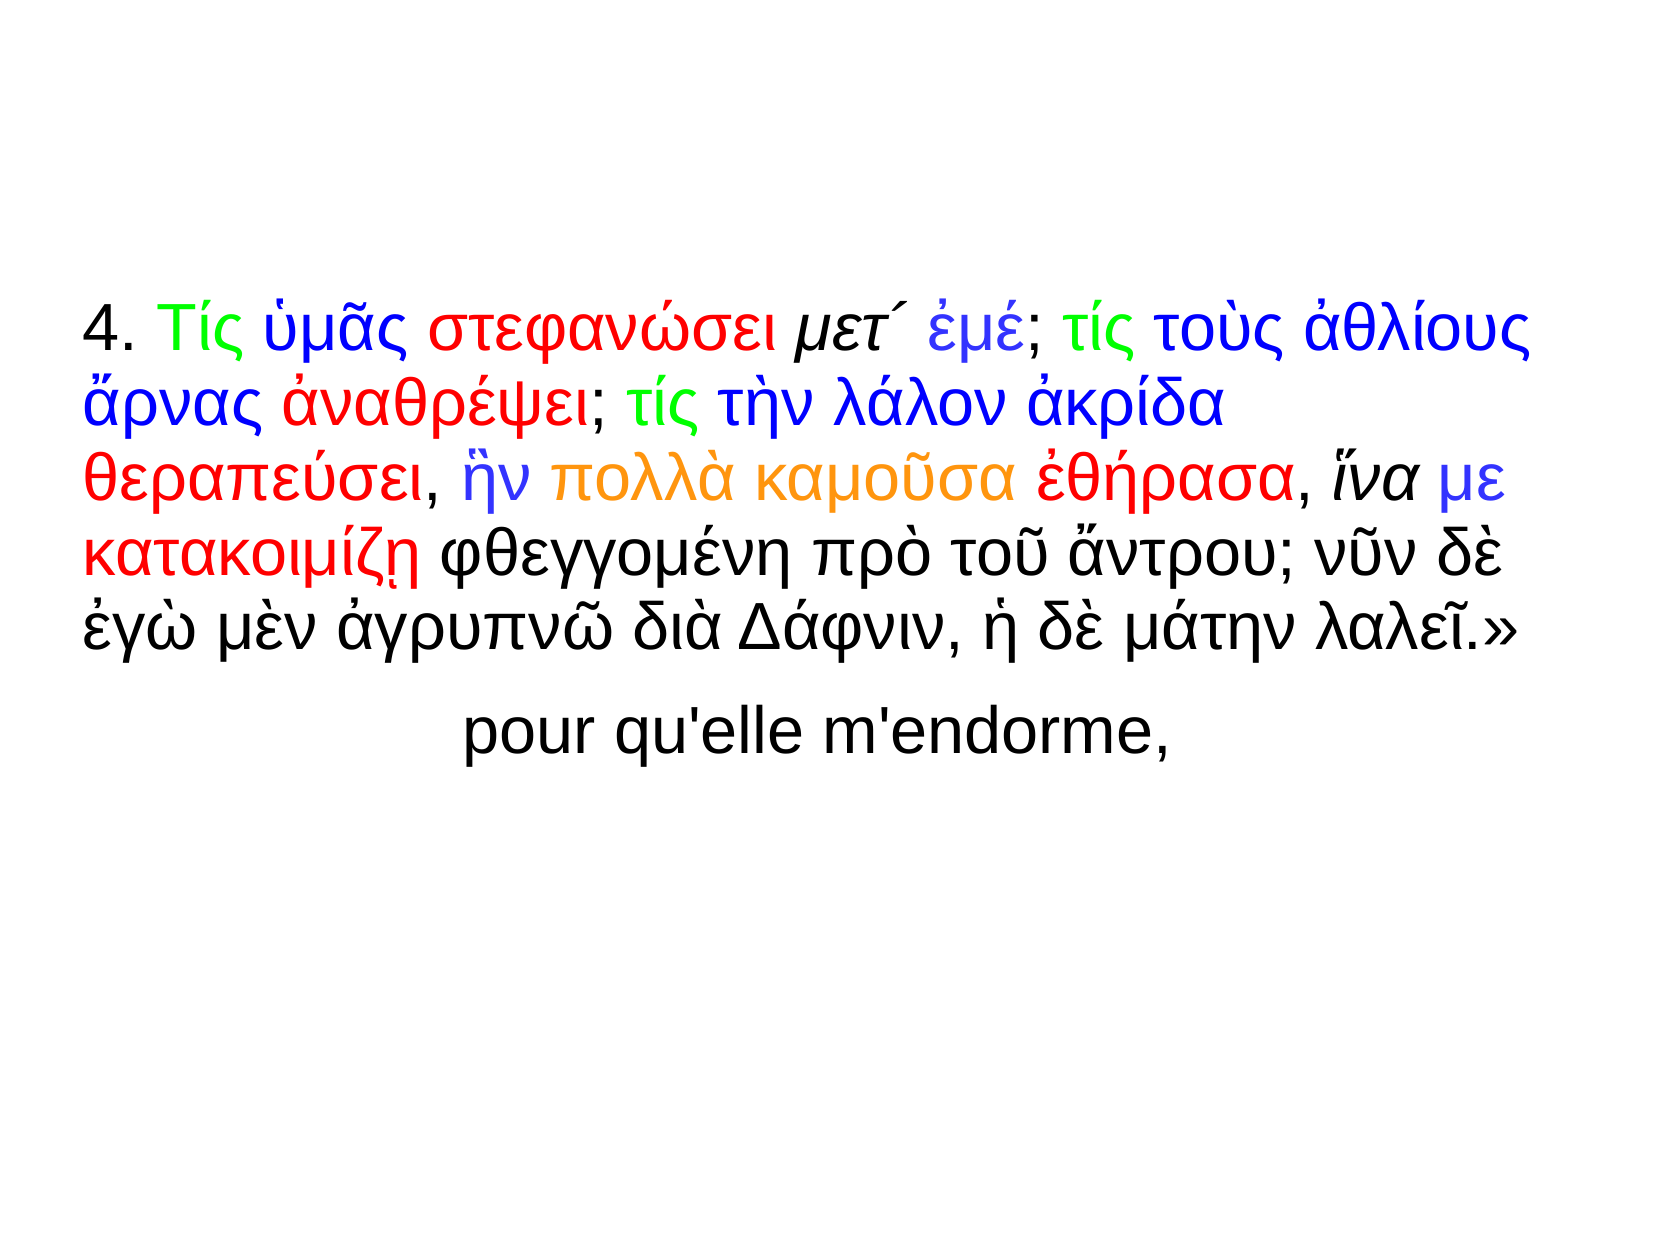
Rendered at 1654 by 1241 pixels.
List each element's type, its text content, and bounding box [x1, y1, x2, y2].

list 4. Τίς ὑμᾶς στεφανώσει μετ´ ἐμέ; τίς τοὺς ἀθλίους ἄρνας ἀναθρέψει; τίς τὴν λάλον ἀκρίδα θεραπεύσει, ἣν πολλὰ καμοῦσα ἐθήρασα, ἵνα με κατακοιμίζῃ φθεγγομένη πρὸ τοῦ ἄντρου; νῦν δὲ ἐγὼ μὲν ἀγρυπνῶ διὰ Δάφνιν, ἡ δὲ μάτην λαλεῖ.» pour qu'elle m'endorme, [82, 290, 1571, 1109]
